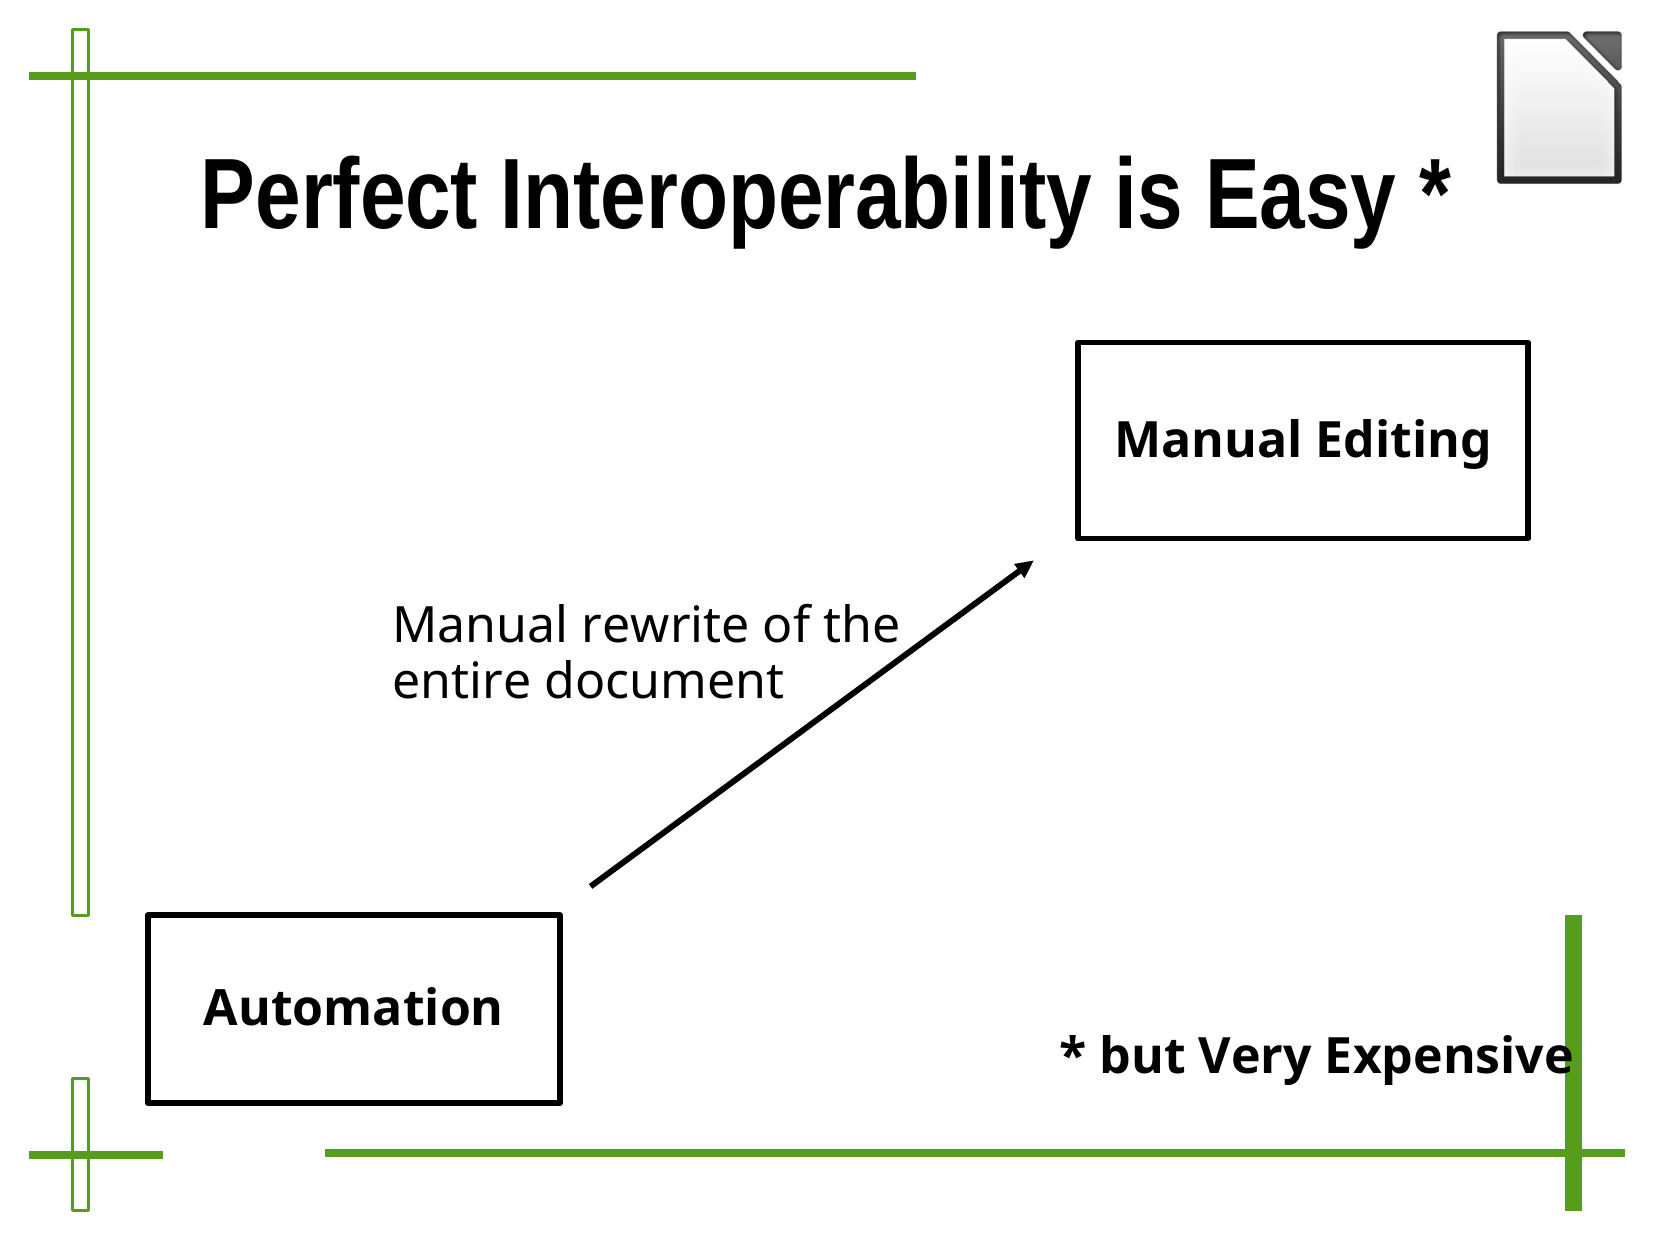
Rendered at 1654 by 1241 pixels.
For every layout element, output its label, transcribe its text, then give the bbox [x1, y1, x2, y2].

text_box * but Very Expensive [1009, 1021, 1501, 1093]
title Perfect Interoperability is Easy * [118, 118, 1536, 260]
text_box Manual rewrite of the entire document [342, 590, 934, 773]
text_box Automation [147, 915, 561, 1103]
picture [1494, 29, 1624, 186]
text_box Manual Editing [1078, 342, 1529, 539]
